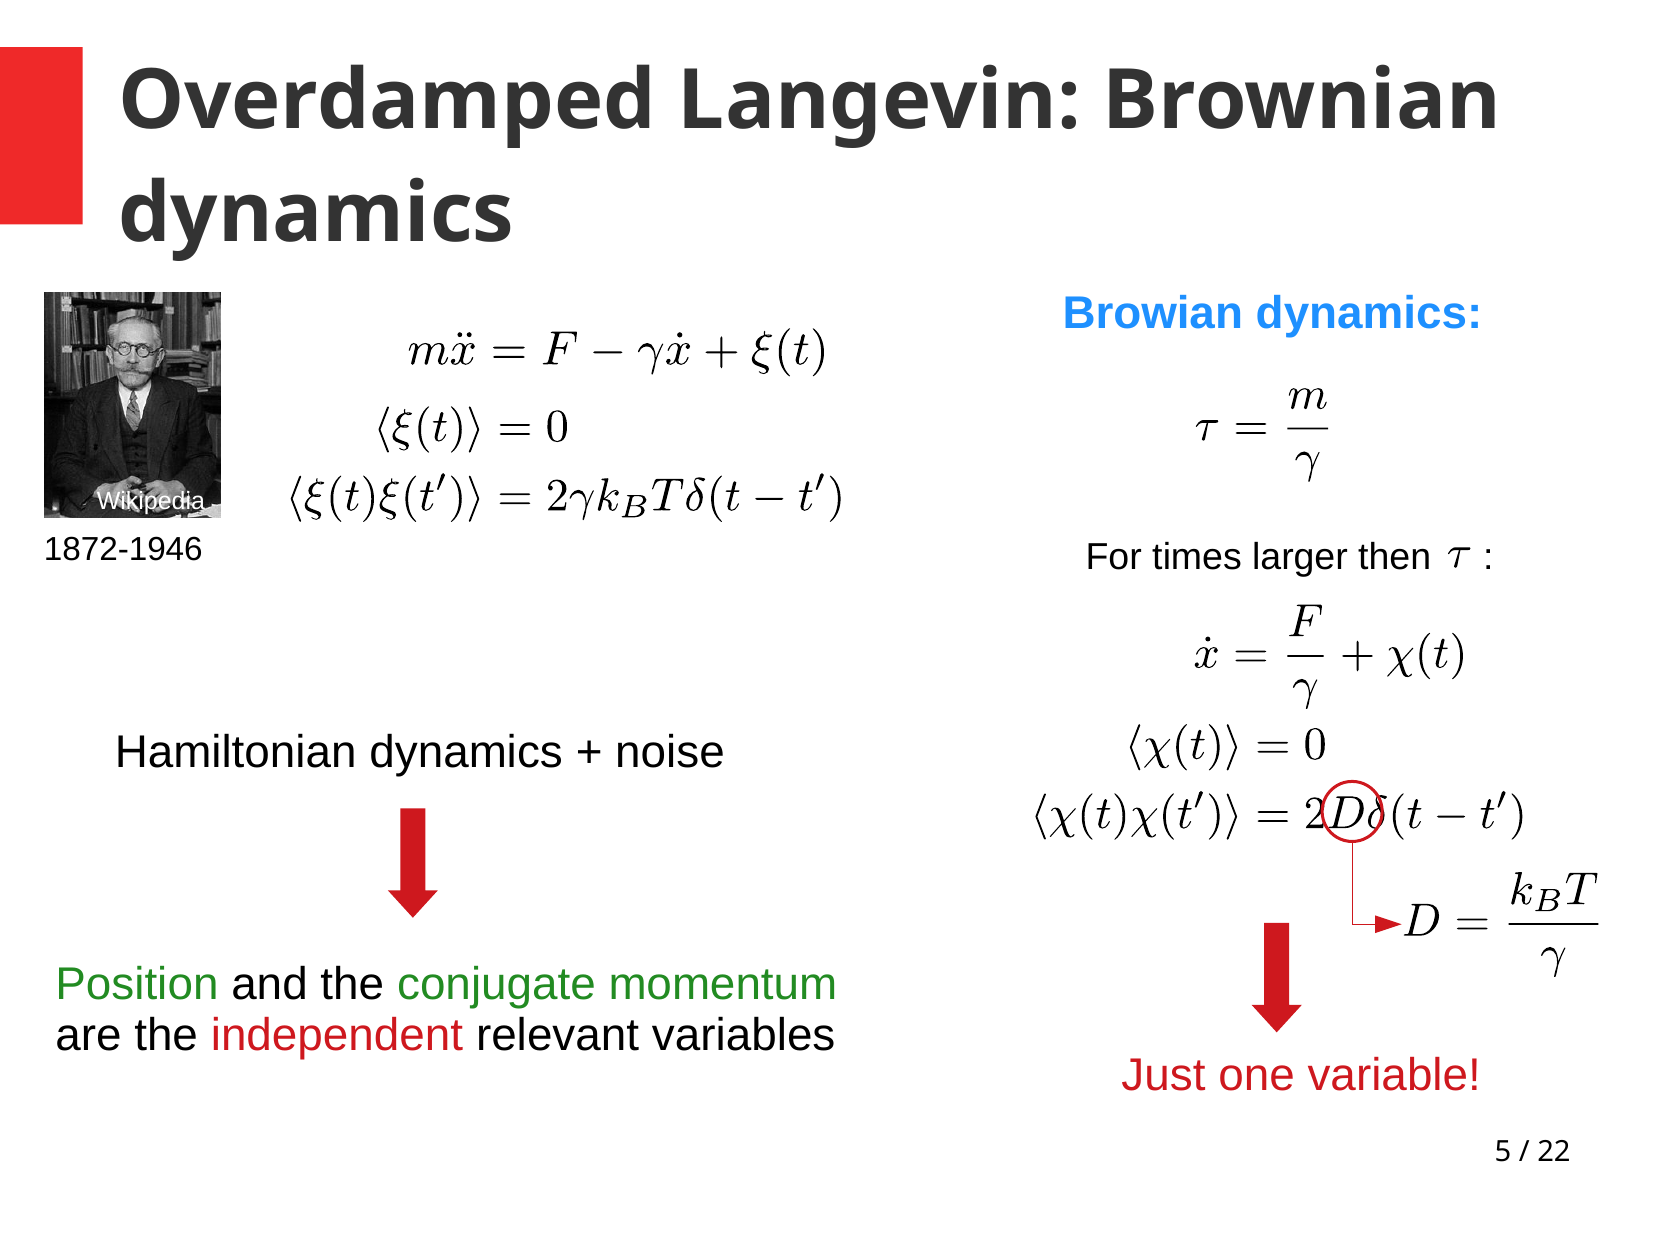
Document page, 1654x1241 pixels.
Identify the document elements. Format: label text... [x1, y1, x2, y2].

text_box [1324, 783, 1380, 839]
text_box For times larger then : [1070, 528, 1510, 627]
text_box Hamiltonian dynamics + noise [100, 719, 741, 786]
picture [1193, 604, 1468, 709]
text_box [285, 406, 846, 522]
title Overdamped Langevin: Brownian dynamics [118, 49, 1571, 257]
text_box Browian dynamics: [1047, 280, 1498, 347]
text_box Position and the conjugate momentum are the independent relevant variables [40, 950, 853, 1069]
text_box Just one variable! [1106, 1041, 1497, 1108]
picture [1446, 547, 1473, 568]
text_box 1872-1946 [29, 522, 218, 575]
picture [1194, 388, 1329, 482]
picture [1401, 872, 1599, 977]
text_box [387, 808, 438, 918]
picture [44, 292, 221, 518]
text_box Wikipedia [82, 479, 221, 523]
text_box [1030, 724, 1527, 840]
text_box [407, 328, 829, 377]
text_box [1251, 922, 1302, 1033]
